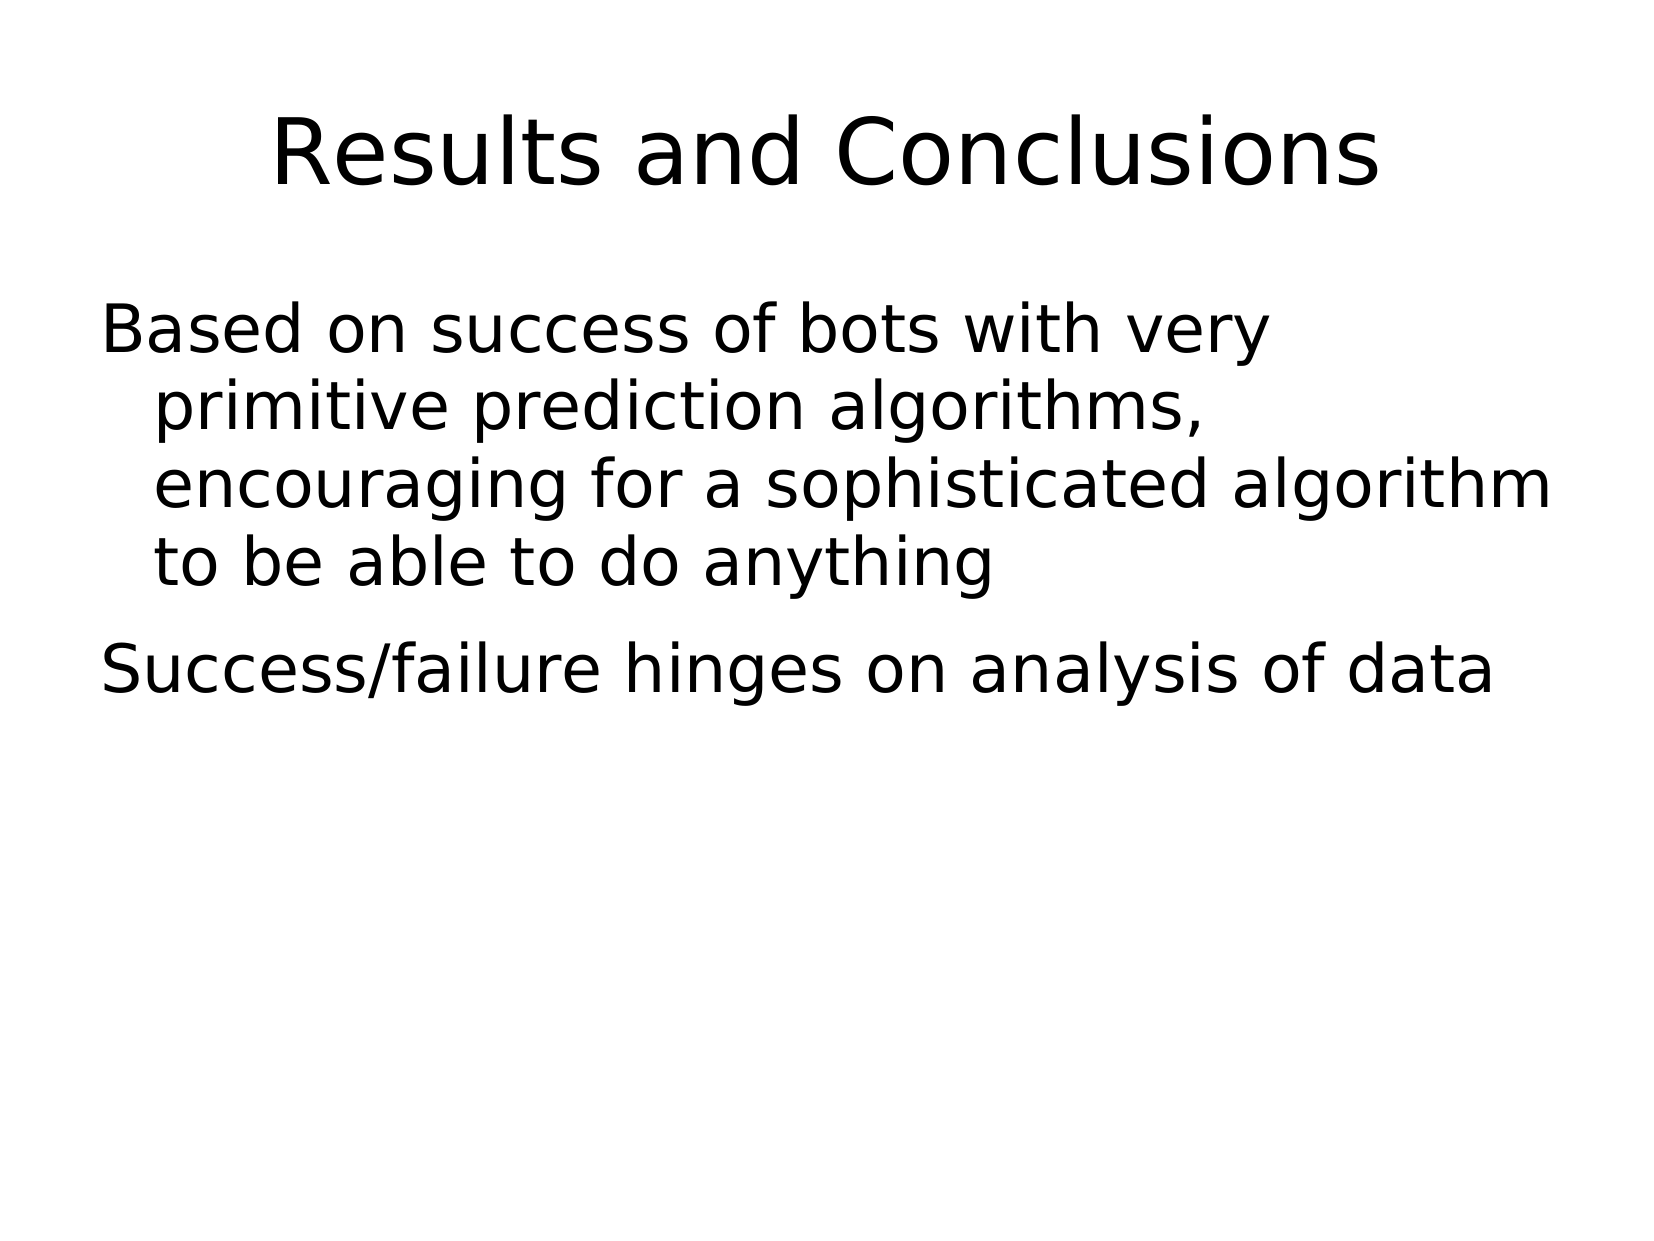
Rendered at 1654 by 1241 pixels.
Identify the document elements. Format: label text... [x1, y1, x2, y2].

list Based on success of bots with very primitive prediction algorithms, encouraging for a sophisticated algorithm to be able to do anything Success/failure hinges on analysis of data [82, 290, 1571, 1109]
title Results and Conclusions [82, 49, 1571, 257]
